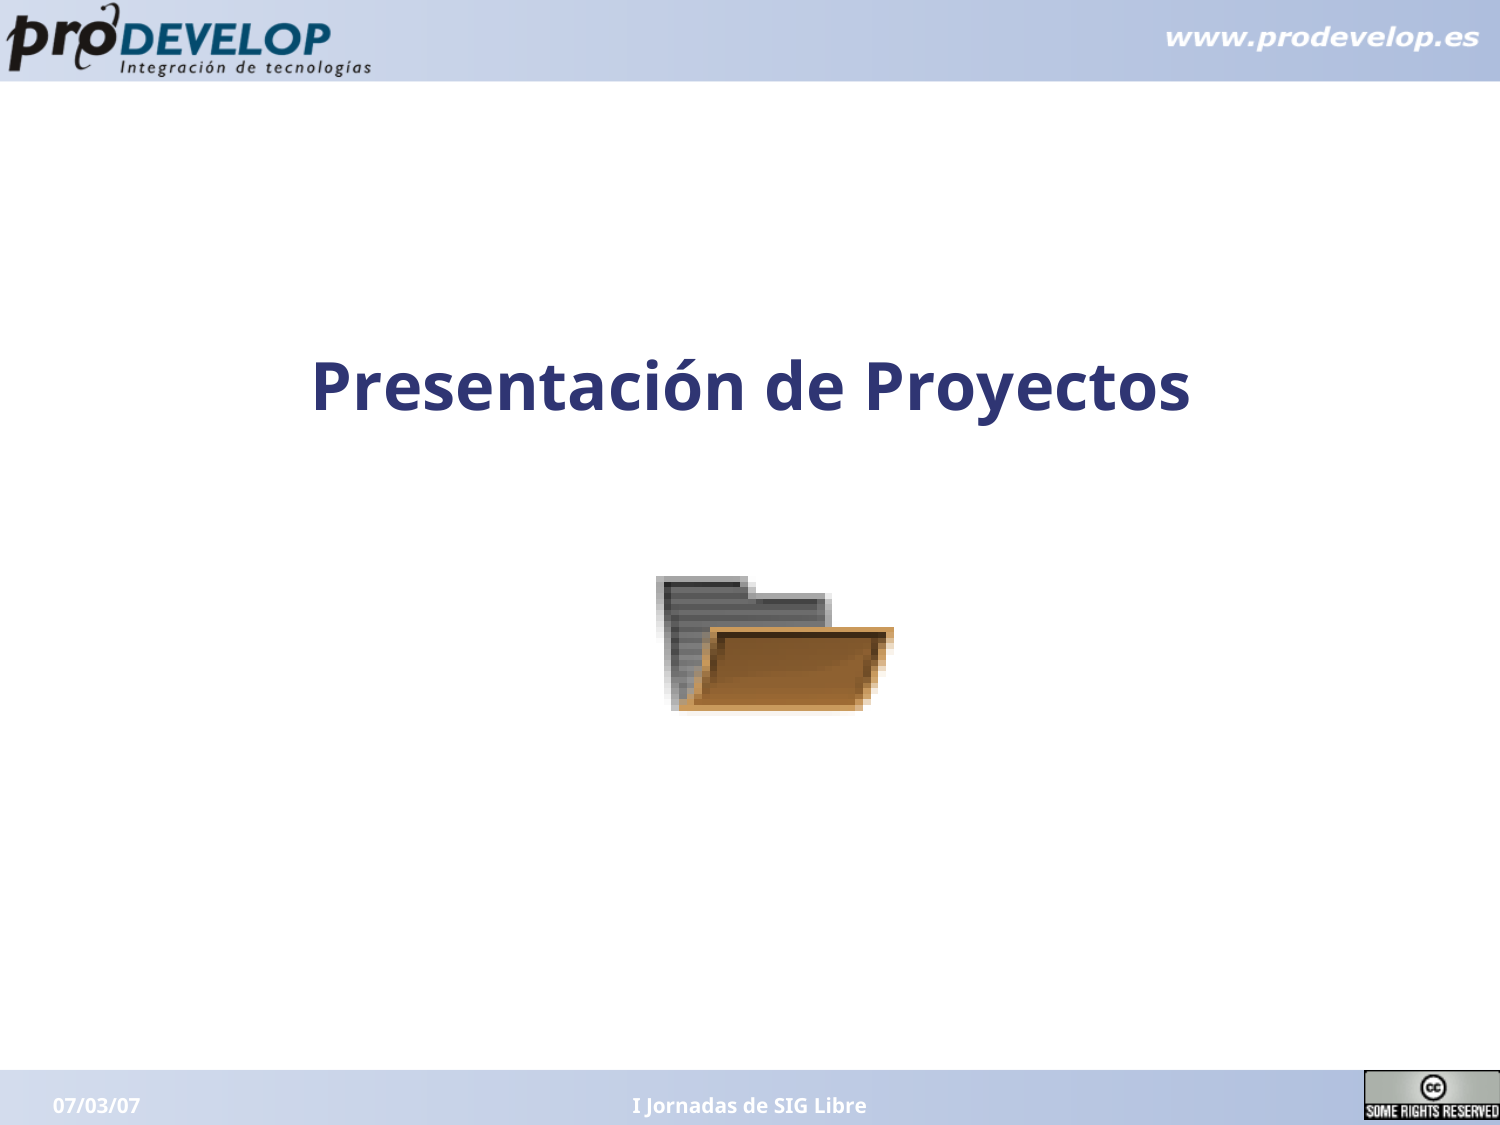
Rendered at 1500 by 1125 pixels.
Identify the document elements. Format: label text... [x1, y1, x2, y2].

picture [0, 0, 1500, 1125]
title Presentación de Proyectos [76, 290, 1427, 479]
